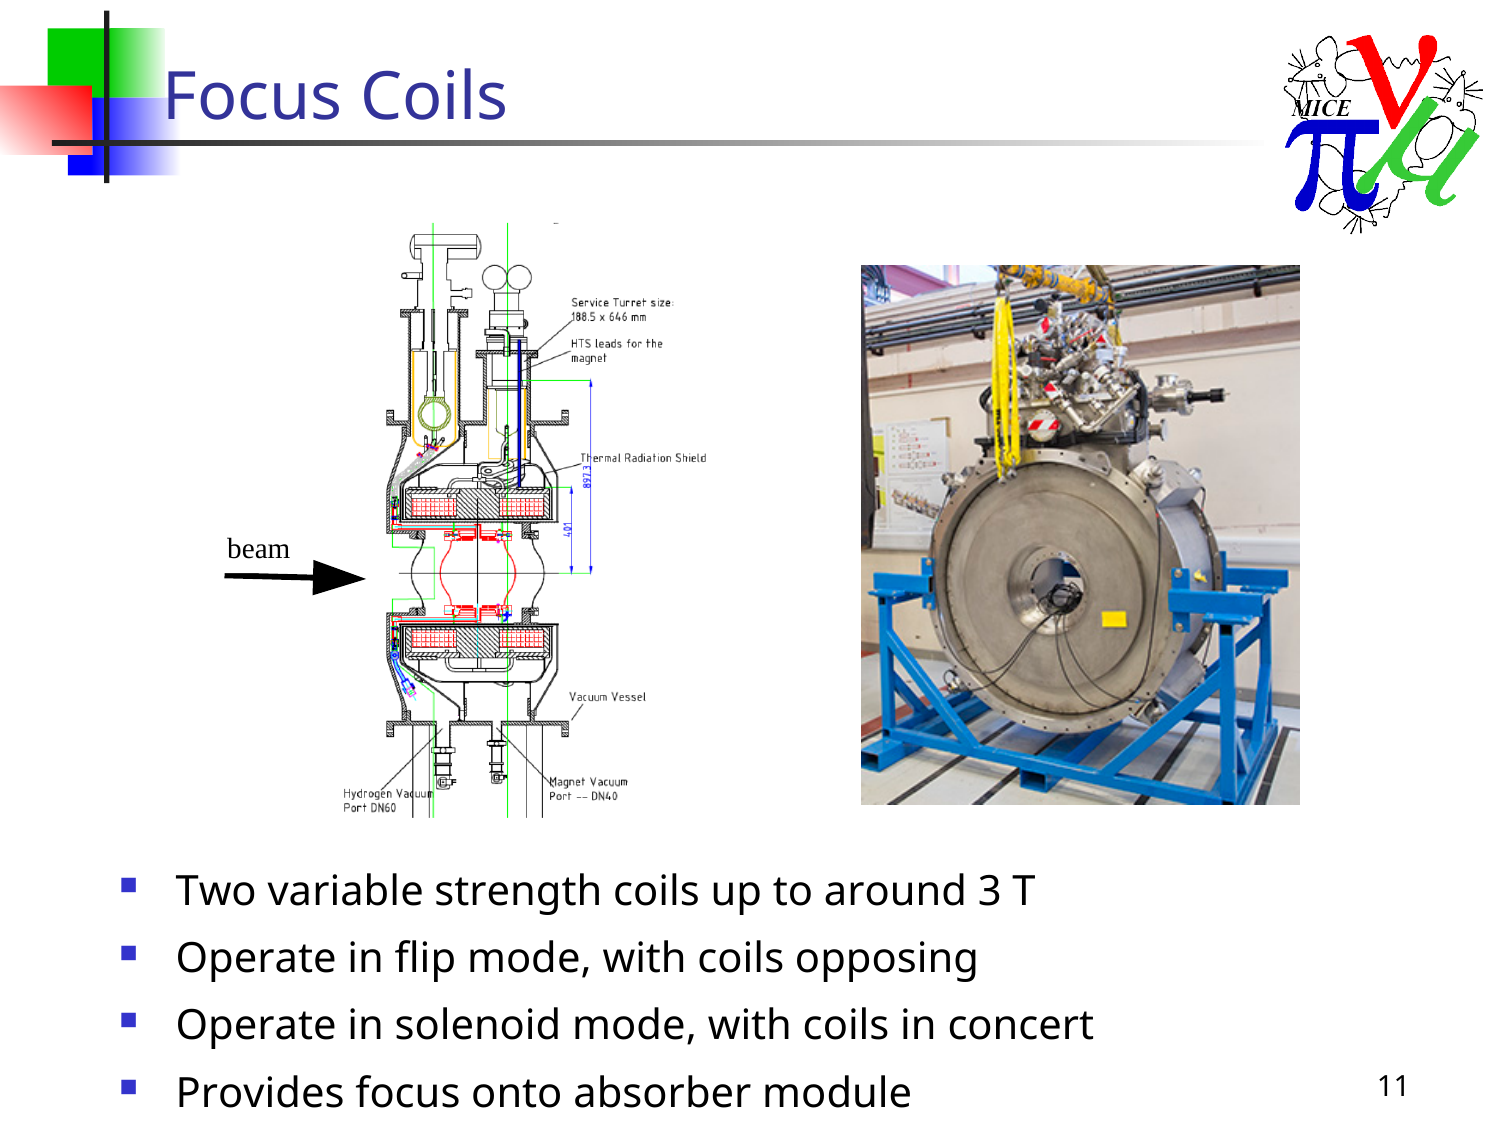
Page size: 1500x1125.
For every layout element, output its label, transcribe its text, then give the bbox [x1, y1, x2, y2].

title Focus Coils [162, 0, 1441, 188]
text_box beam [212, 525, 306, 574]
picture [1264, 5, 1500, 251]
list Two variable strength coils up to around 3 T Operate in flip mode, with coils opposing Operate in solenoid mode, with coils in concert Provides focus onto absorber module [104, 852, 1477, 1125]
picture [861, 265, 1300, 805]
picture [332, 200, 713, 827]
